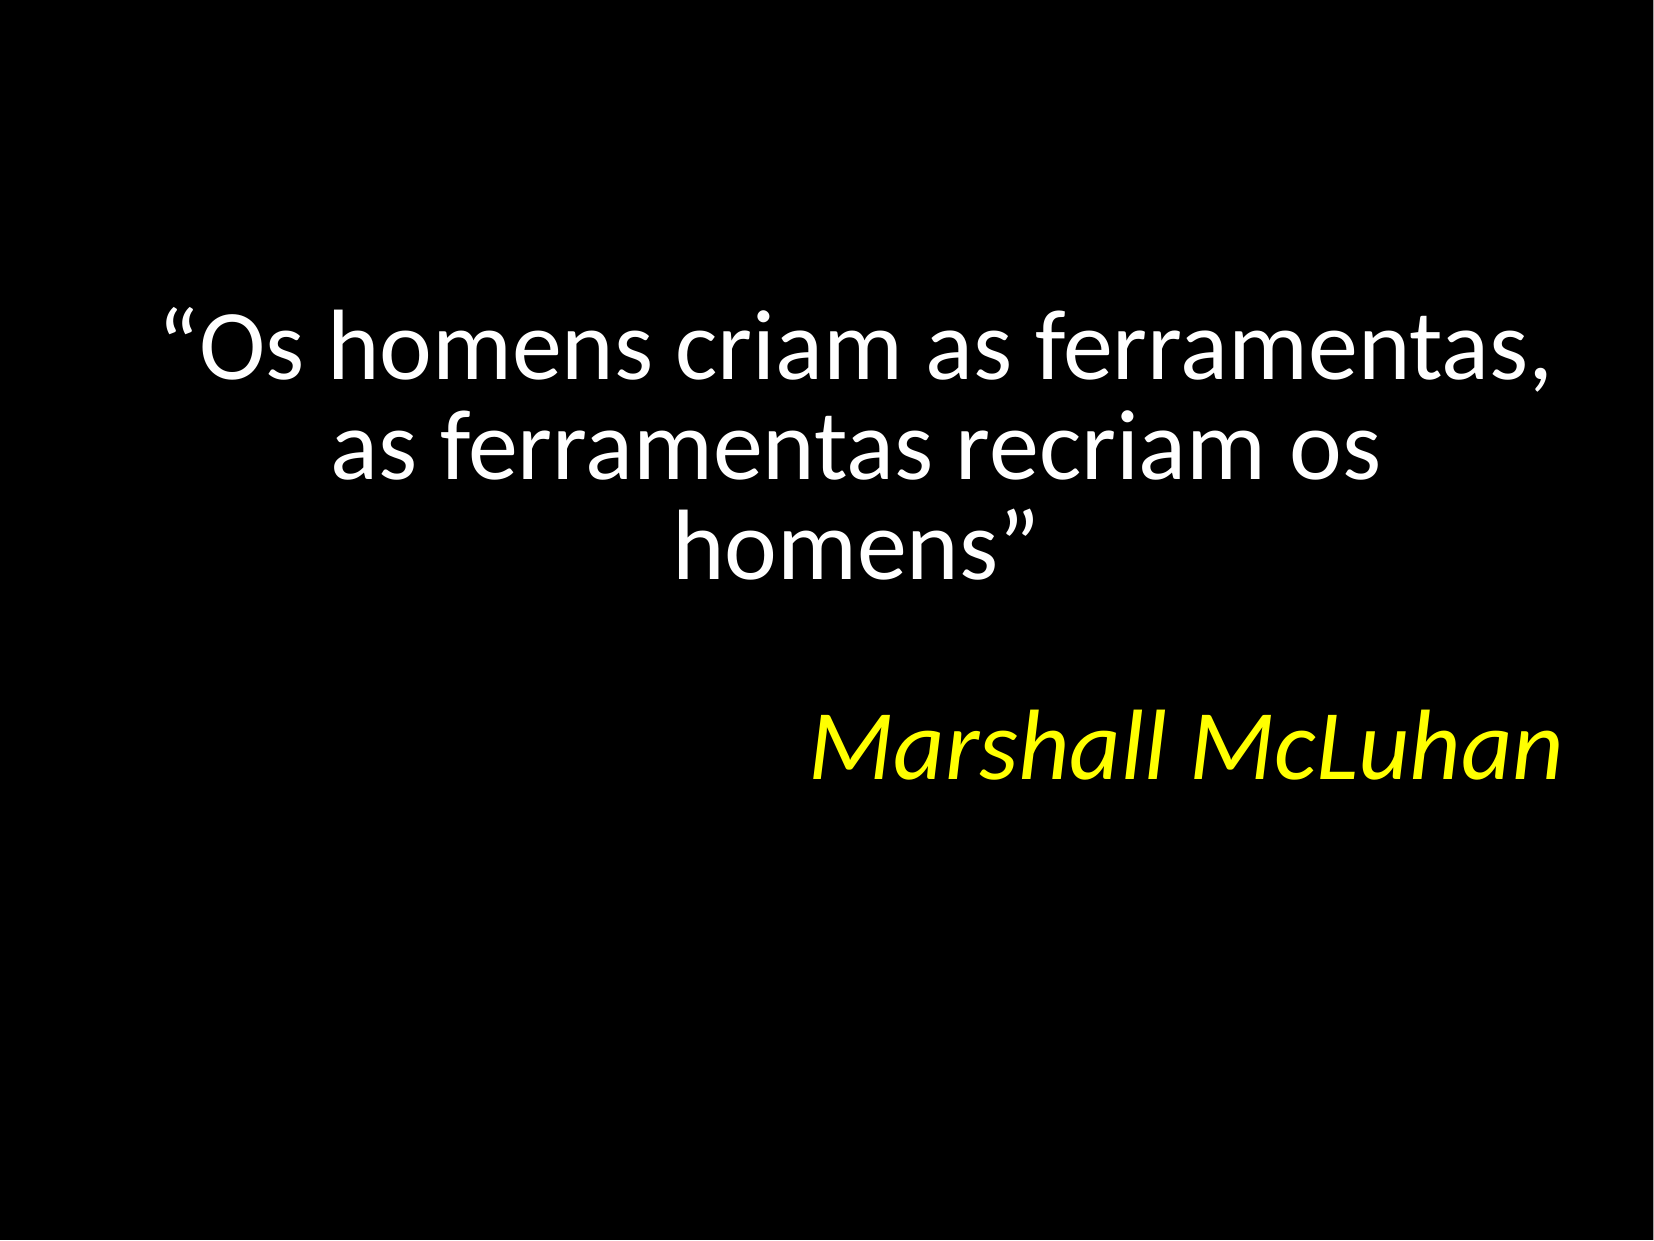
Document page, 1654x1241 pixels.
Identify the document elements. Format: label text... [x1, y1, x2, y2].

subtitle “Os homens criam as ferramentas, as ferramentas recriam os homens” Marshall McLuhan [147, 0, 1565, 1109]
